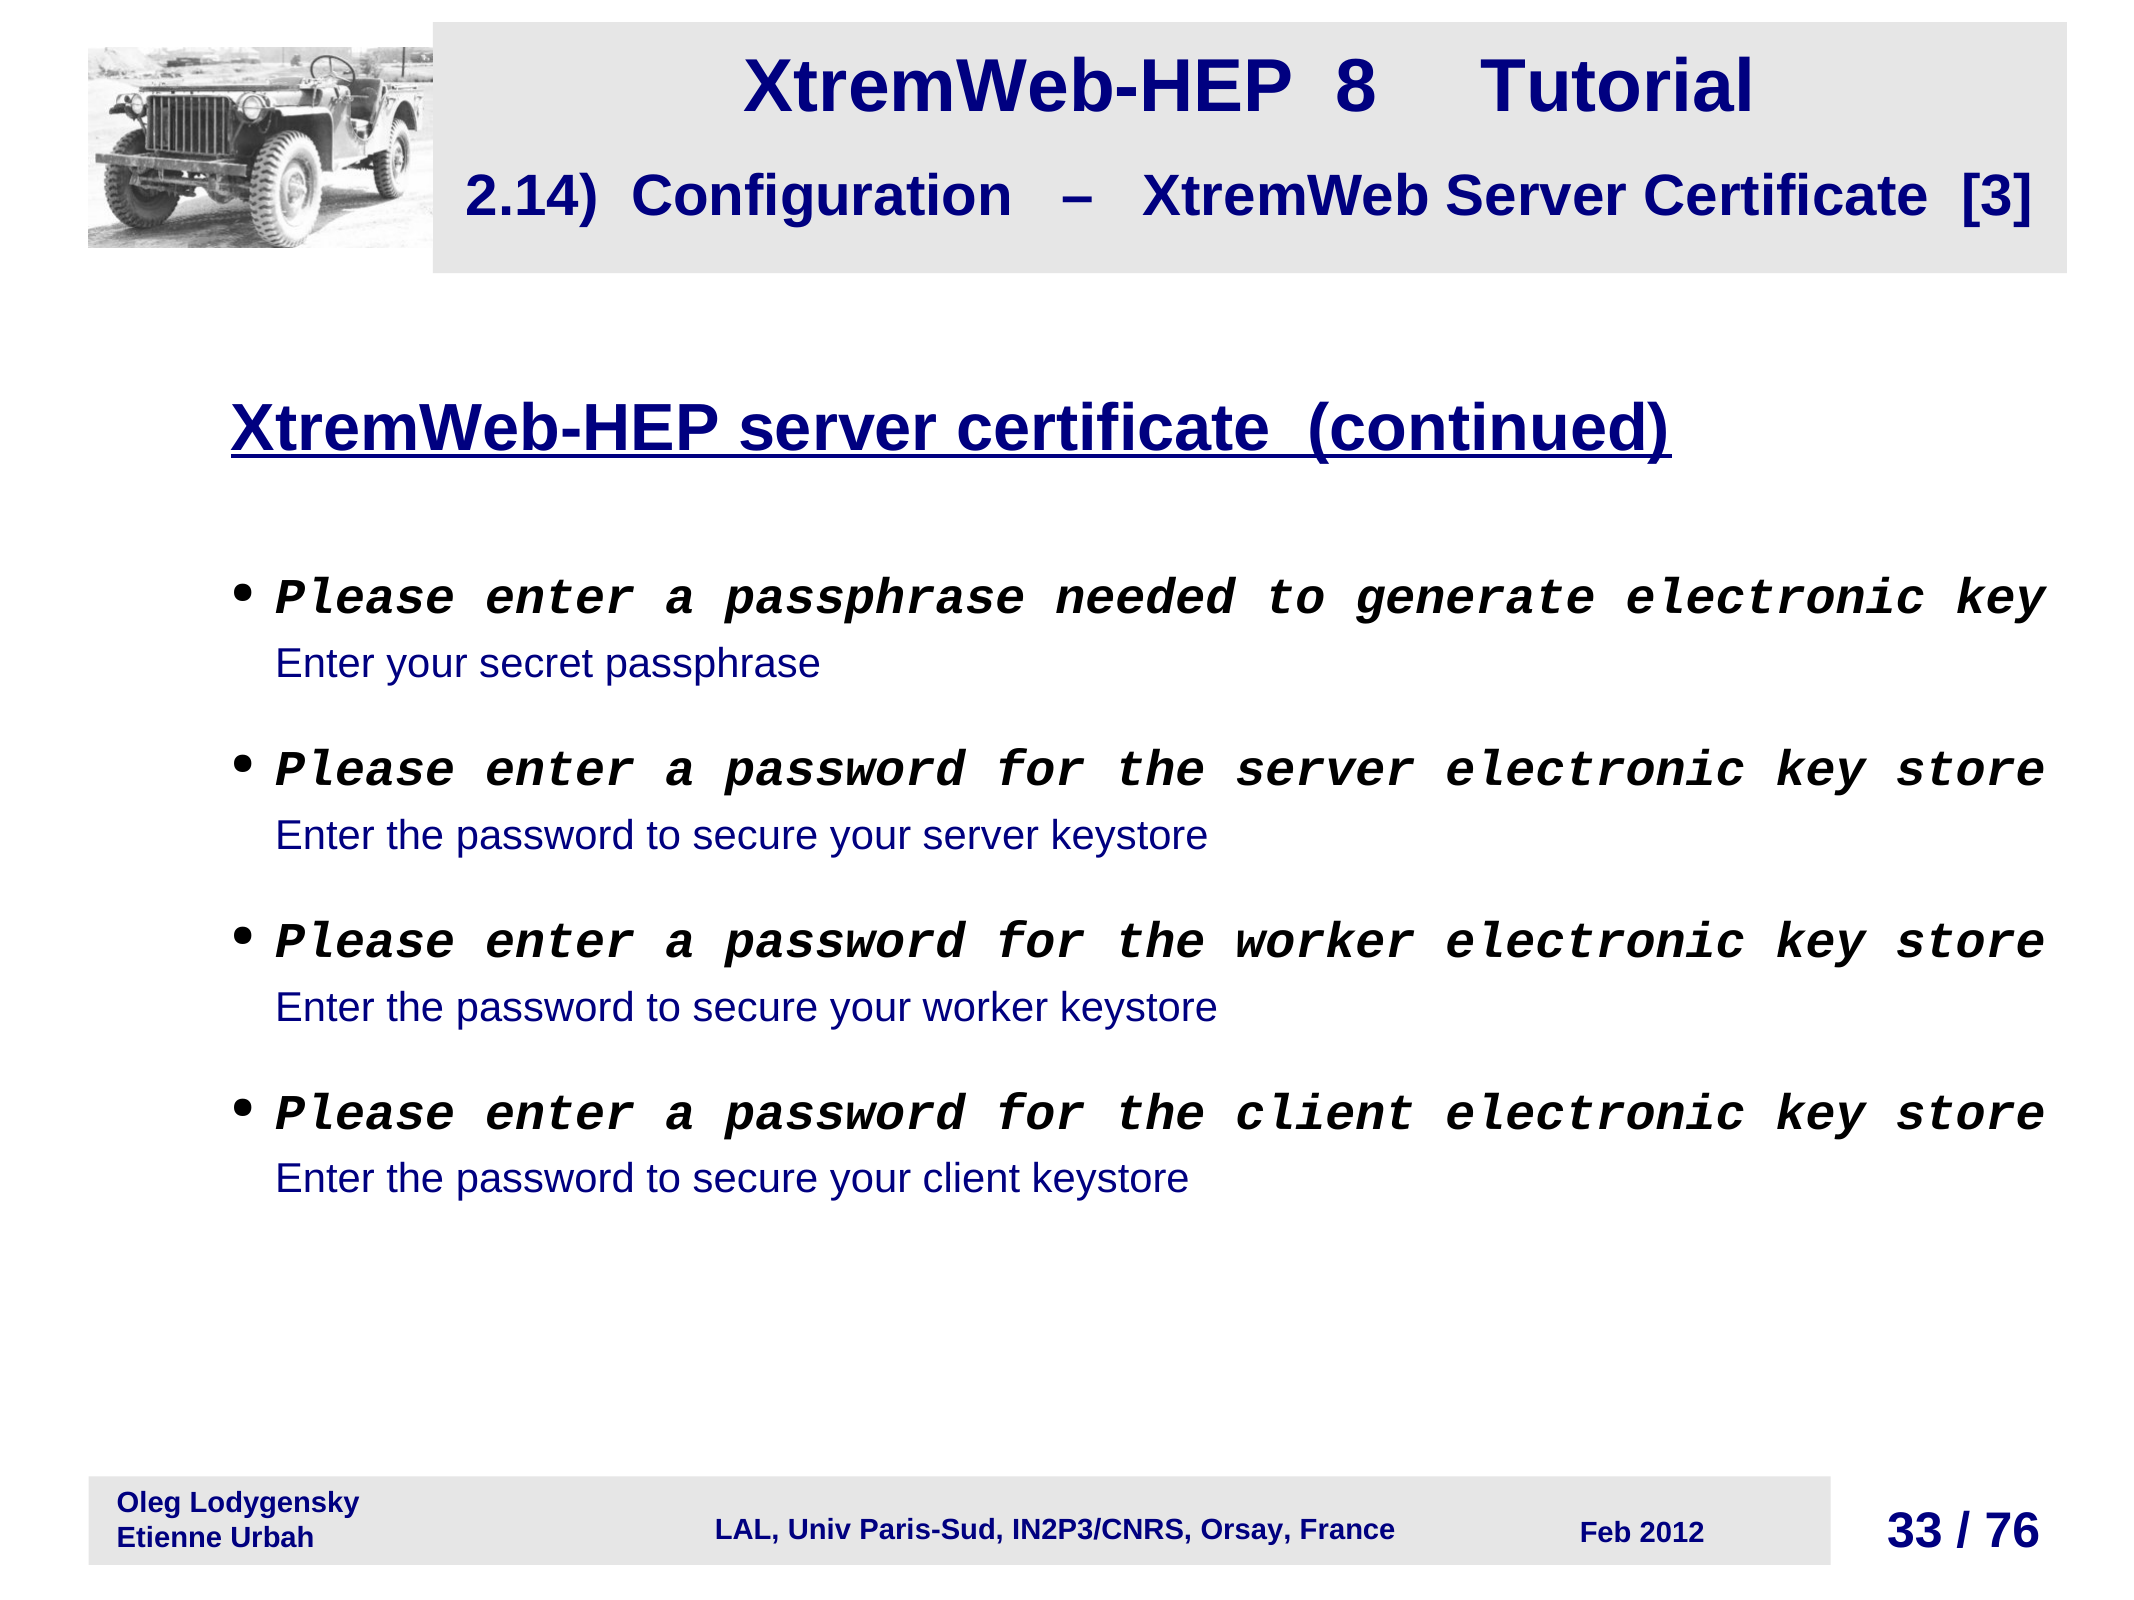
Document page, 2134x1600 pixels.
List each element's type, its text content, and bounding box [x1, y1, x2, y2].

title 2.14) Configuration – XtremWeb Server Certificate [3] [442, 118, 2067, 266]
picture [88, 47, 433, 248]
text_box XtremWeb-HEP server certificate (continued) Please enter a passphrase needed to generate electronic key Enter your secret passphrase Please enter a password for the server electronic key store Enter the password to secure your server keystore Please enter a password for the worker electronic key store Enter the password to secure your worker keystore Please enter a password for the client electronic key store Enter the password to secure your client keystore [221, 383, 2067, 1418]
